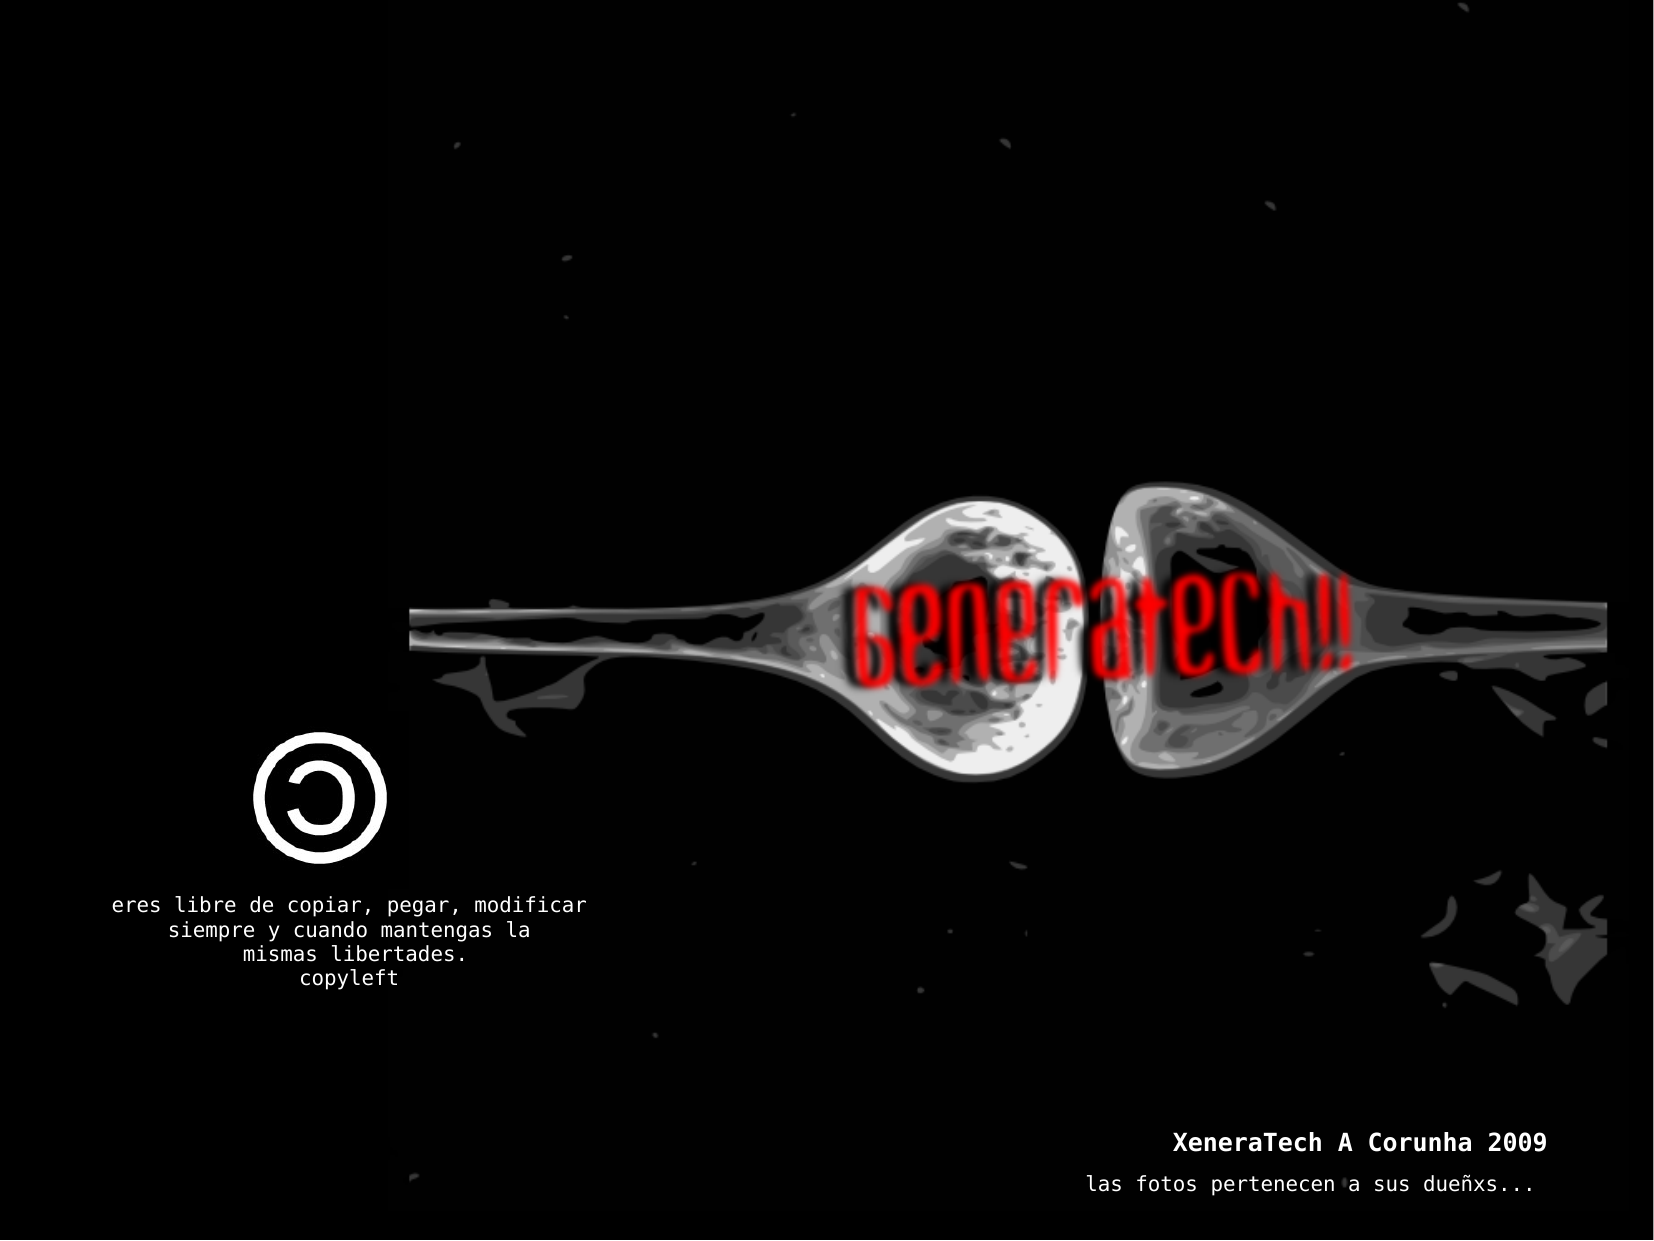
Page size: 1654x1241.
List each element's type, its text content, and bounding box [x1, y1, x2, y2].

text_box XeneraTech A Corunha 2009 [1158, 1120, 1563, 1165]
picture [228, 0, 1629, 1211]
text_box las fotos pertenecen a sus dueñxs... [1070, 1164, 1563, 1204]
text_box eres libre de copiar, pegar, modificar siempre y cuando mantengas la mismas libertades. copyleft [96, 886, 602, 999]
